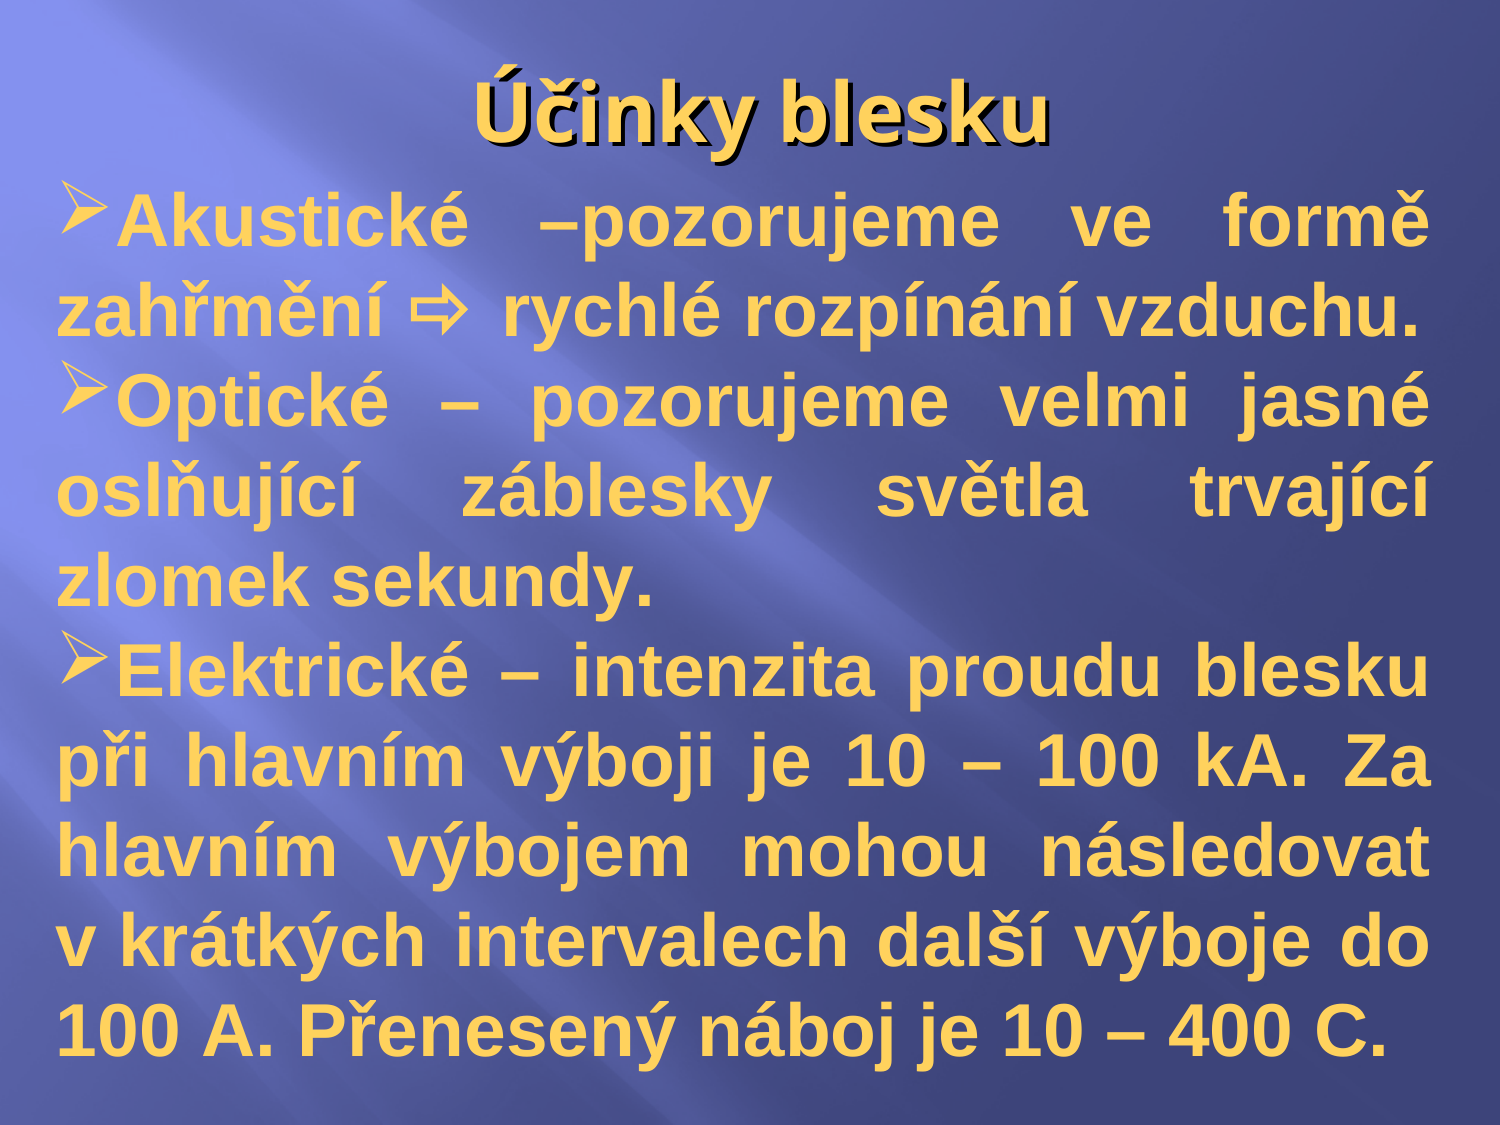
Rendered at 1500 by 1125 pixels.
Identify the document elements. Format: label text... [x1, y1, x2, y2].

title Účinky blesku [64, 45, 1459, 173]
text_box Akustické –pozorujeme ve formě zahřmění  rychlé rozpínání vzduchu. Optické – pozorujeme velmi jasné oslňující záblesky světla trvající zlomek sekundy. Elektrické – intenzita proudu blesku při hlavním výboji je 10 – 100 kA. Za hlavním výbojem mohou následovat v krátkých intervalech další výboje do 100 A. Přenesený náboj je 10 – 400 C. [41, 172, 1447, 1071]
picture [0, 0, 1500, 1125]
